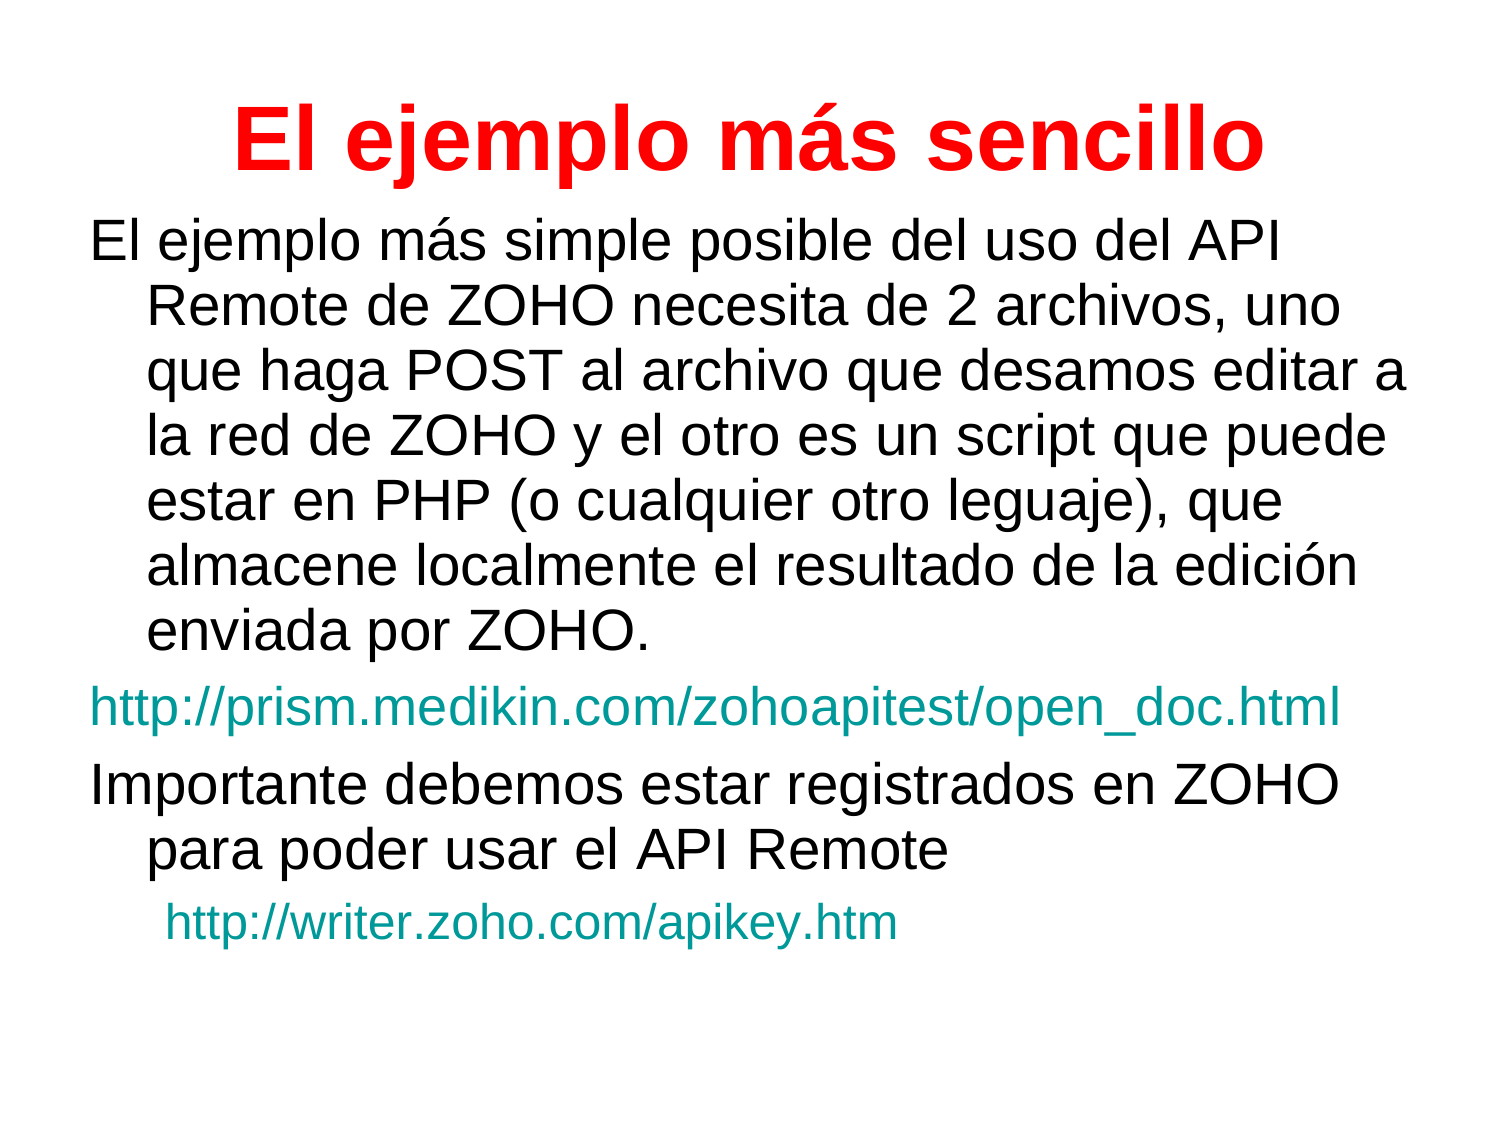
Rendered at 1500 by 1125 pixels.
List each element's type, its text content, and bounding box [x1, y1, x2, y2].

title El ejemplo más sencillo [75, 45, 1426, 200]
list El ejemplo más simple posible del uso del API Remote de ZOHO necesita de 2 archivos, uno que haga POST al archivo que desamos editar a la red de ZOHO y el otro es un script que puede estar en PHP (o cualquier otro leguaje), que almacene localmente el resultado de la edición enviada por ZOHO. http://prism.medikin.com/zohoapitest/open_doc.html Importante debemos estar registrados en ZOHO para poder usar el API Remote http://writer.zoho.com/apikey.htm [75, 200, 1426, 1101]
